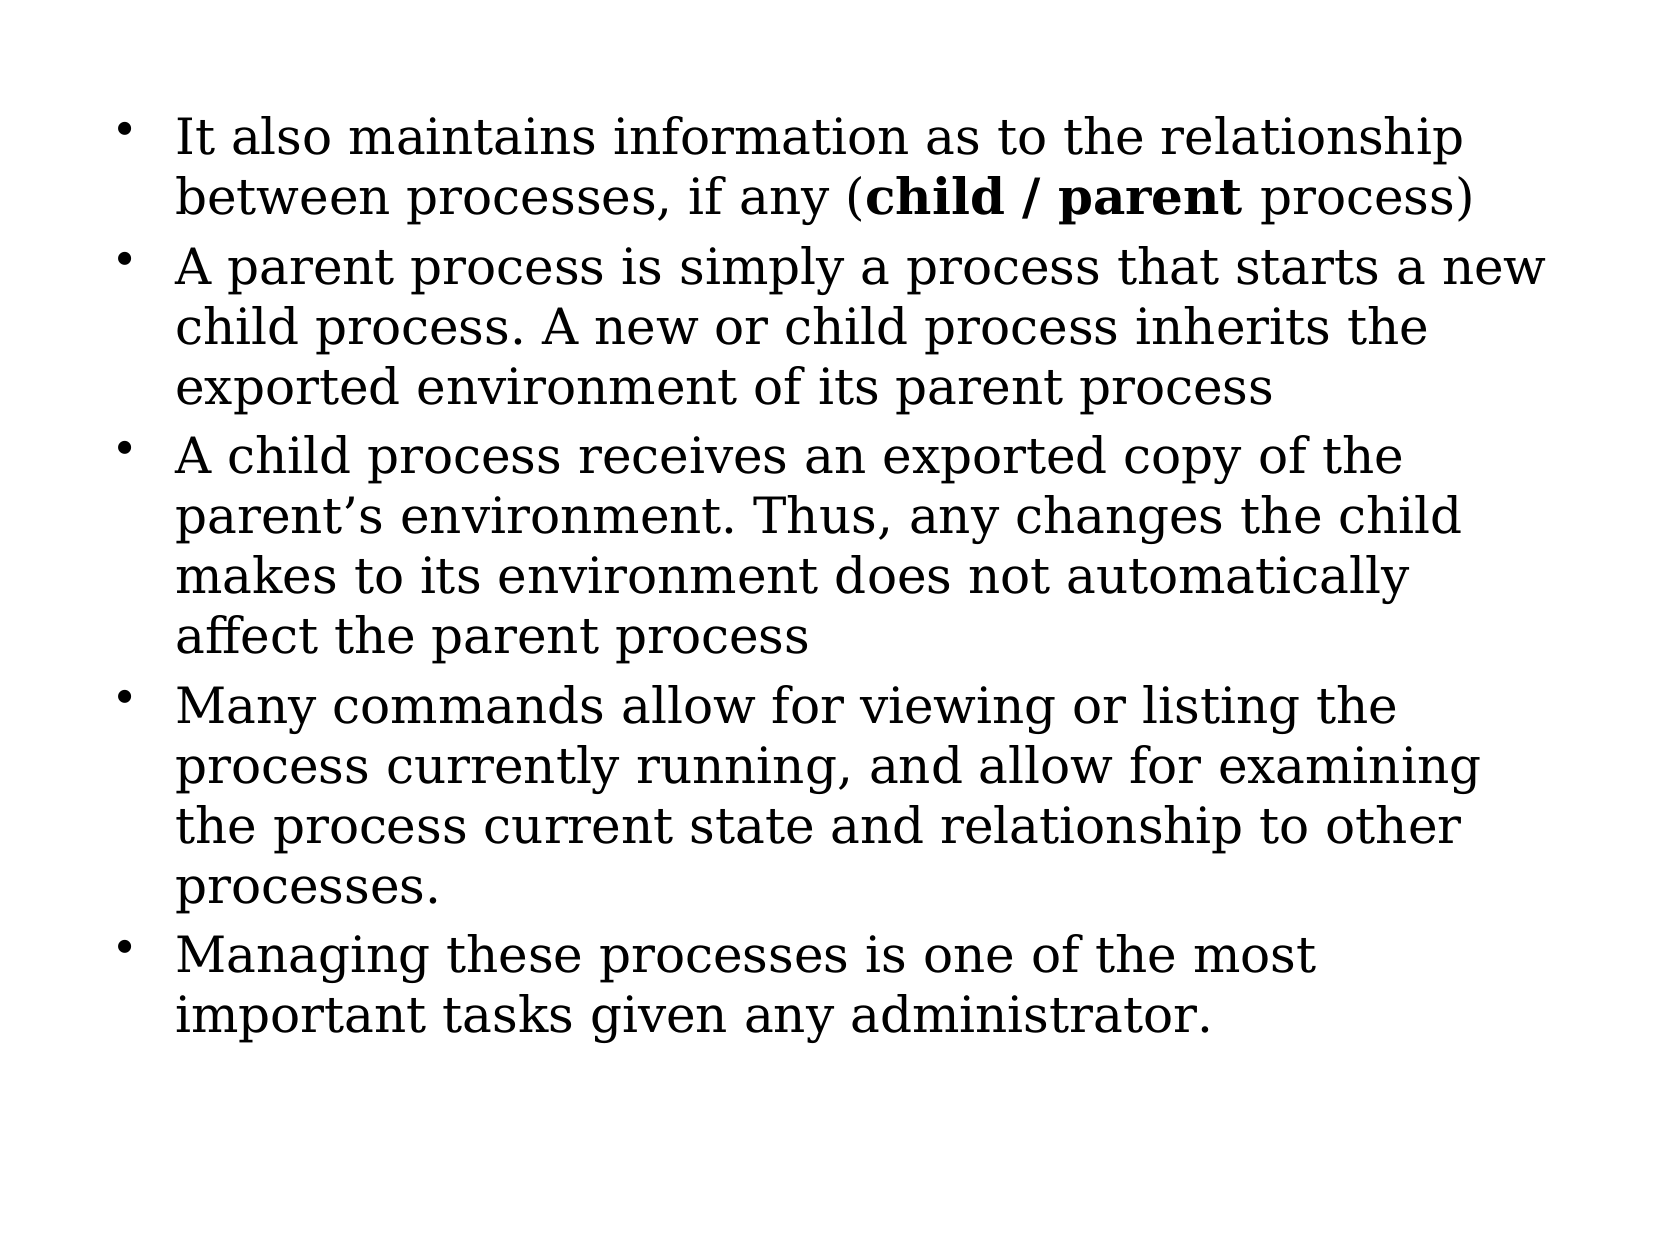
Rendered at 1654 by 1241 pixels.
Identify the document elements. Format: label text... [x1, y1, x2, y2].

text_box It also maintains information as to the relationship between processes, if any (child / parent process) A parent process is simply a process that starts a new child process. A new or child process inherits the exported environment of its parent process A child process receives an exported copy of the parent’s environment. Thus, any changes the child makes to its environment does not automatically affect the parent process Many commands allow for viewing or listing the process currently running, and allow for examining the process current state and relationship to other processes. Managing these processes is one of the most important tasks given any administrator. [101, 97, 1579, 1051]
